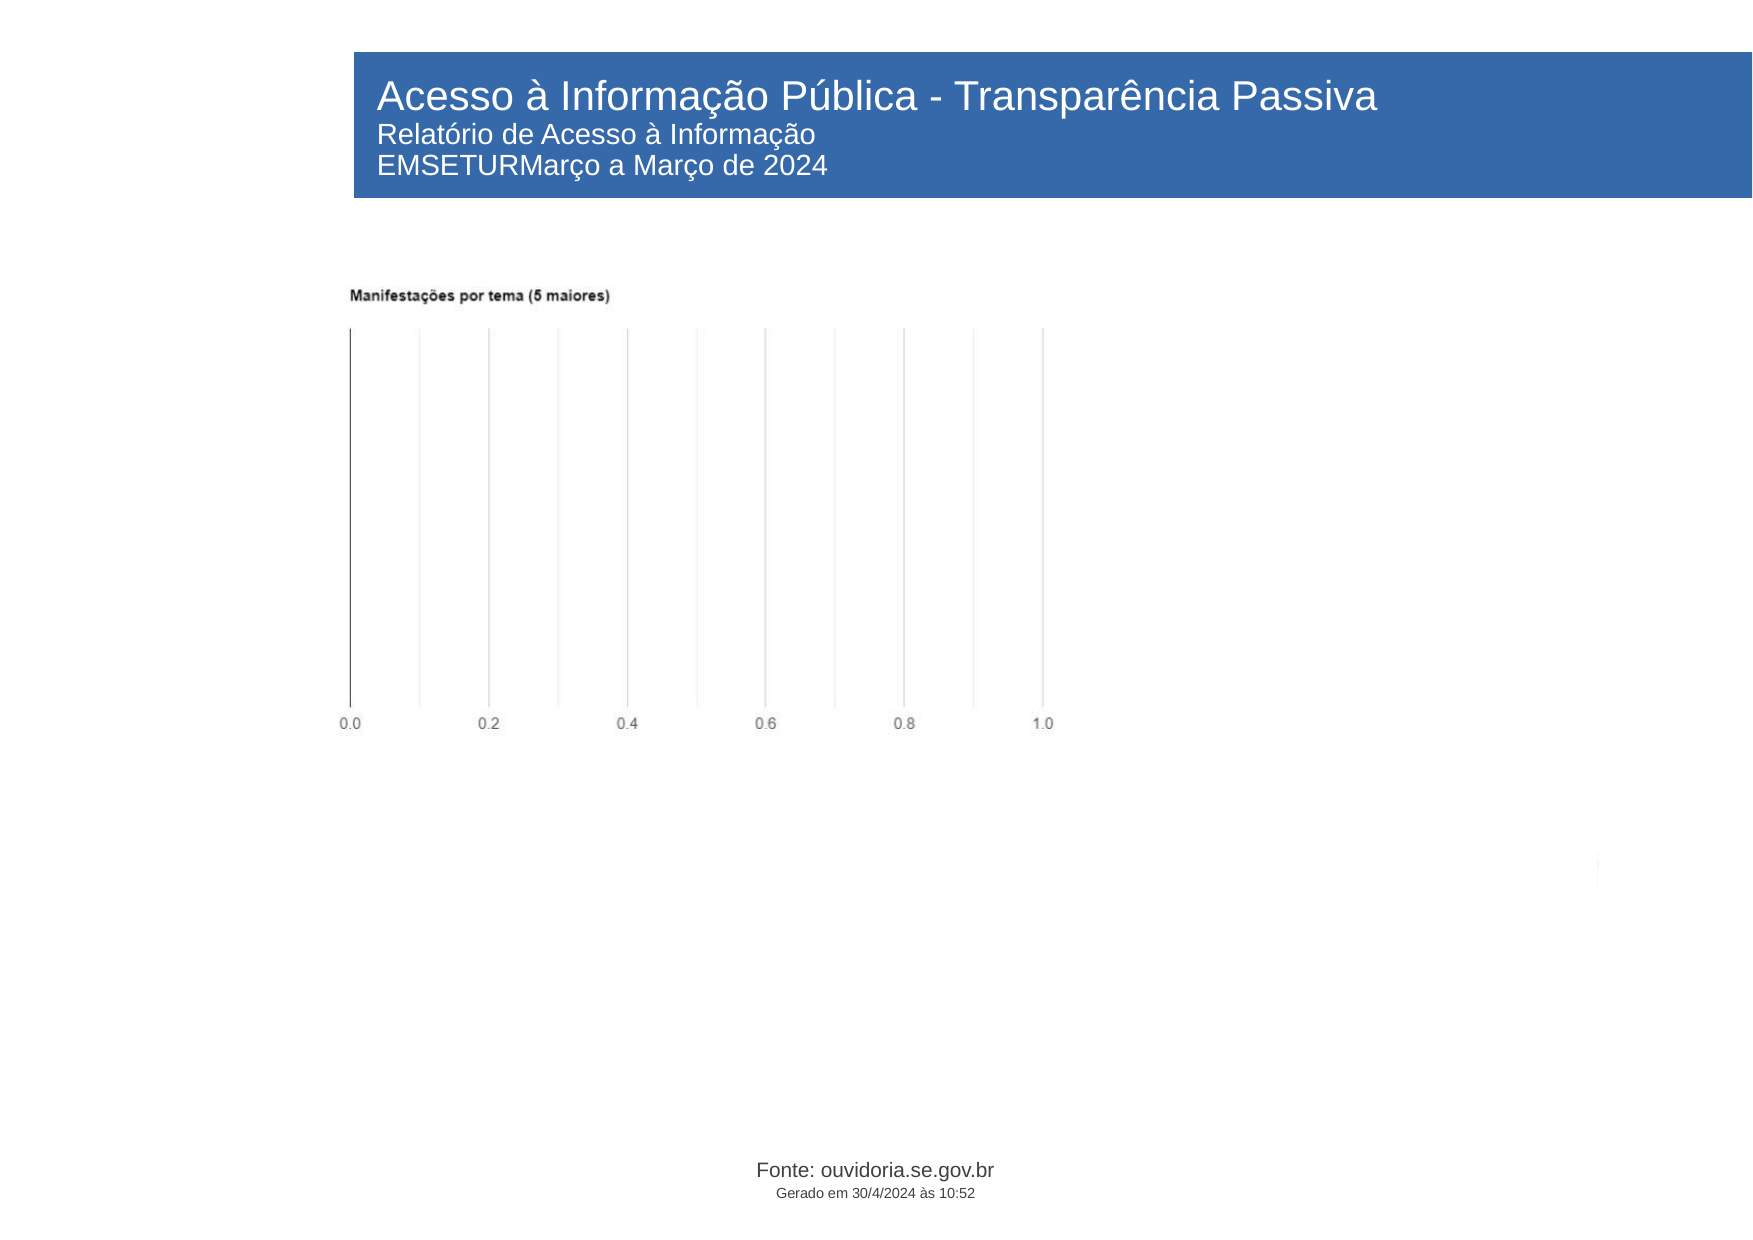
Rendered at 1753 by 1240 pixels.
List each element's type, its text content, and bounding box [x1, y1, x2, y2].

text_box [155, 211, 1599, 1028]
text_box [354, 52, 1752, 198]
text_box Fonte: ouvidoria.se.gov.br Gerado em 30/4/2024 às 10:52 [756, 1158, 1023, 1208]
text_box Acesso à Informação Pública - Transparência Passiva Relatório de Acesso à Informação EMSETURMarço a Março de 2024 [376, 72, 1403, 186]
